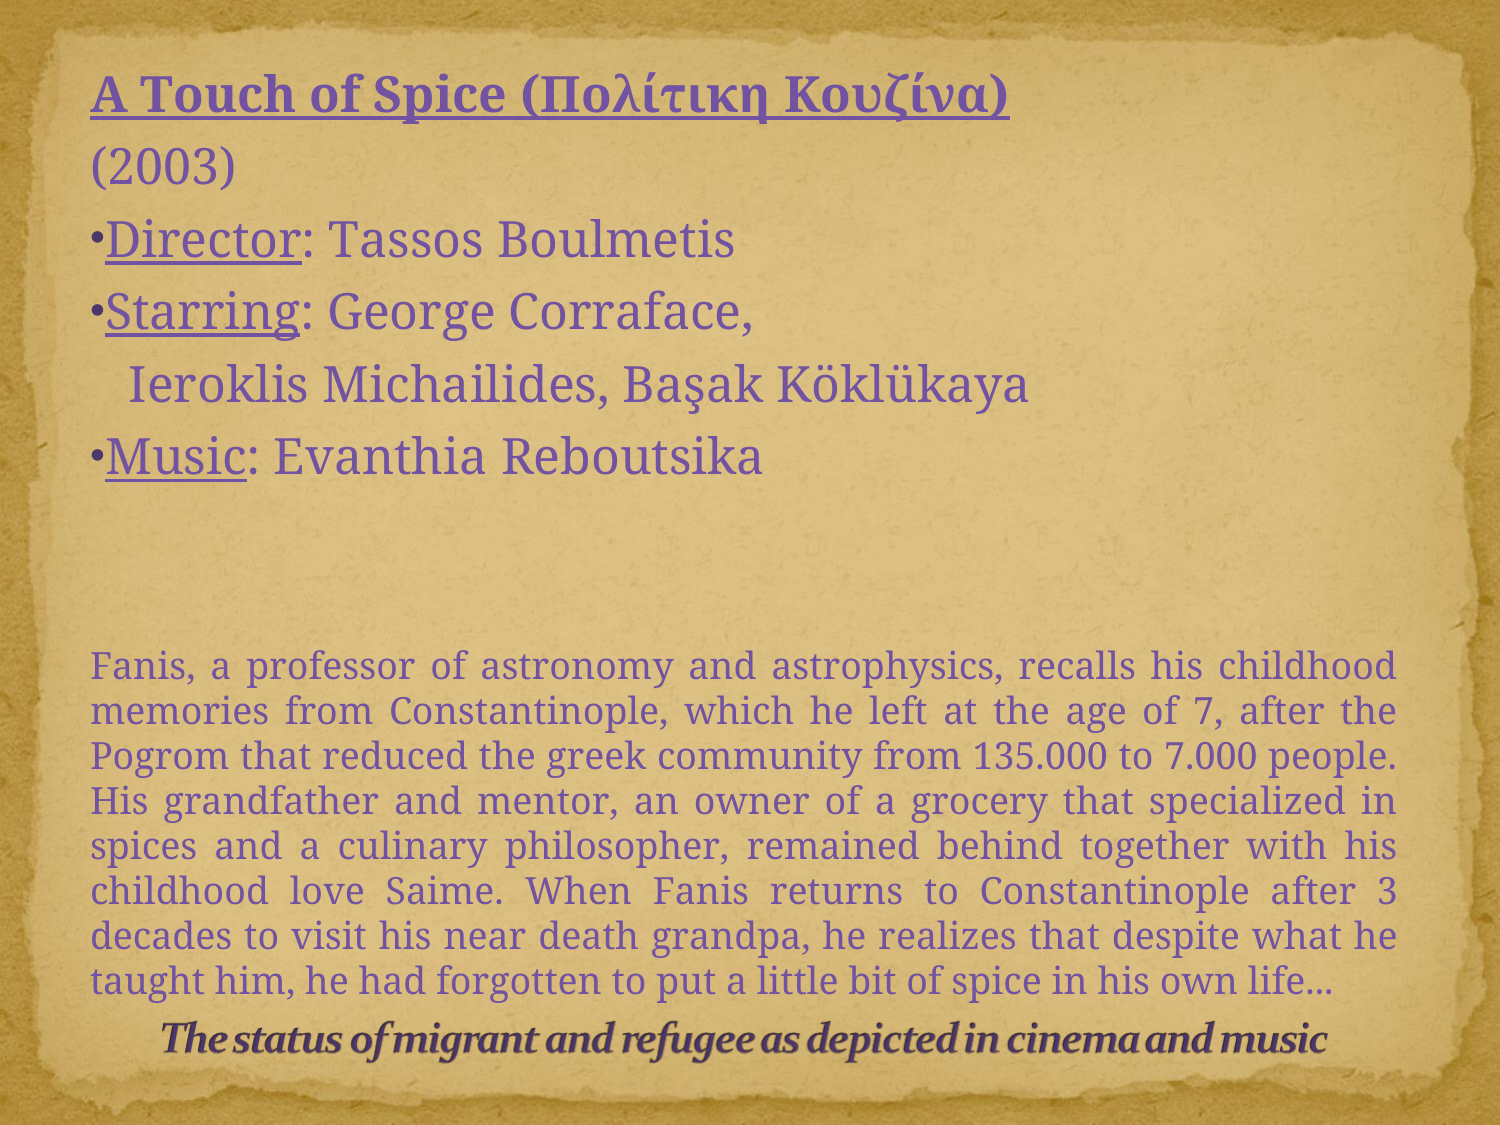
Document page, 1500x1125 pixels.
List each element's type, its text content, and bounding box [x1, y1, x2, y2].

picture [133, 986, 1366, 1072]
list A Touch of Spice (Πολίτικη Κουζίνα) (2003) Director: Tassos Boulmetis Starring: George Corraface, Ieroklis Michailides, Başak Köklükaya Music: Evanthia Reboutsika Fanis, a professor of astronomy and astrophysics, recalls his childhood memories from Constantinople, which he left at the age of 7, after the Pogrom that reduced the greek community from 135.000 to 7.000 people. His grandfather and mentor, an owner of a grocery that specialized in spices and a culinary philosopher, remained behind together with his childhood love Saime. When Fanis returns to Constantinople after 3 decades to visit his near death grandpa, he realizes that despite what he taught him, he had forgotten to put a little bit of spice in his own life... [75, 54, 1426, 1012]
